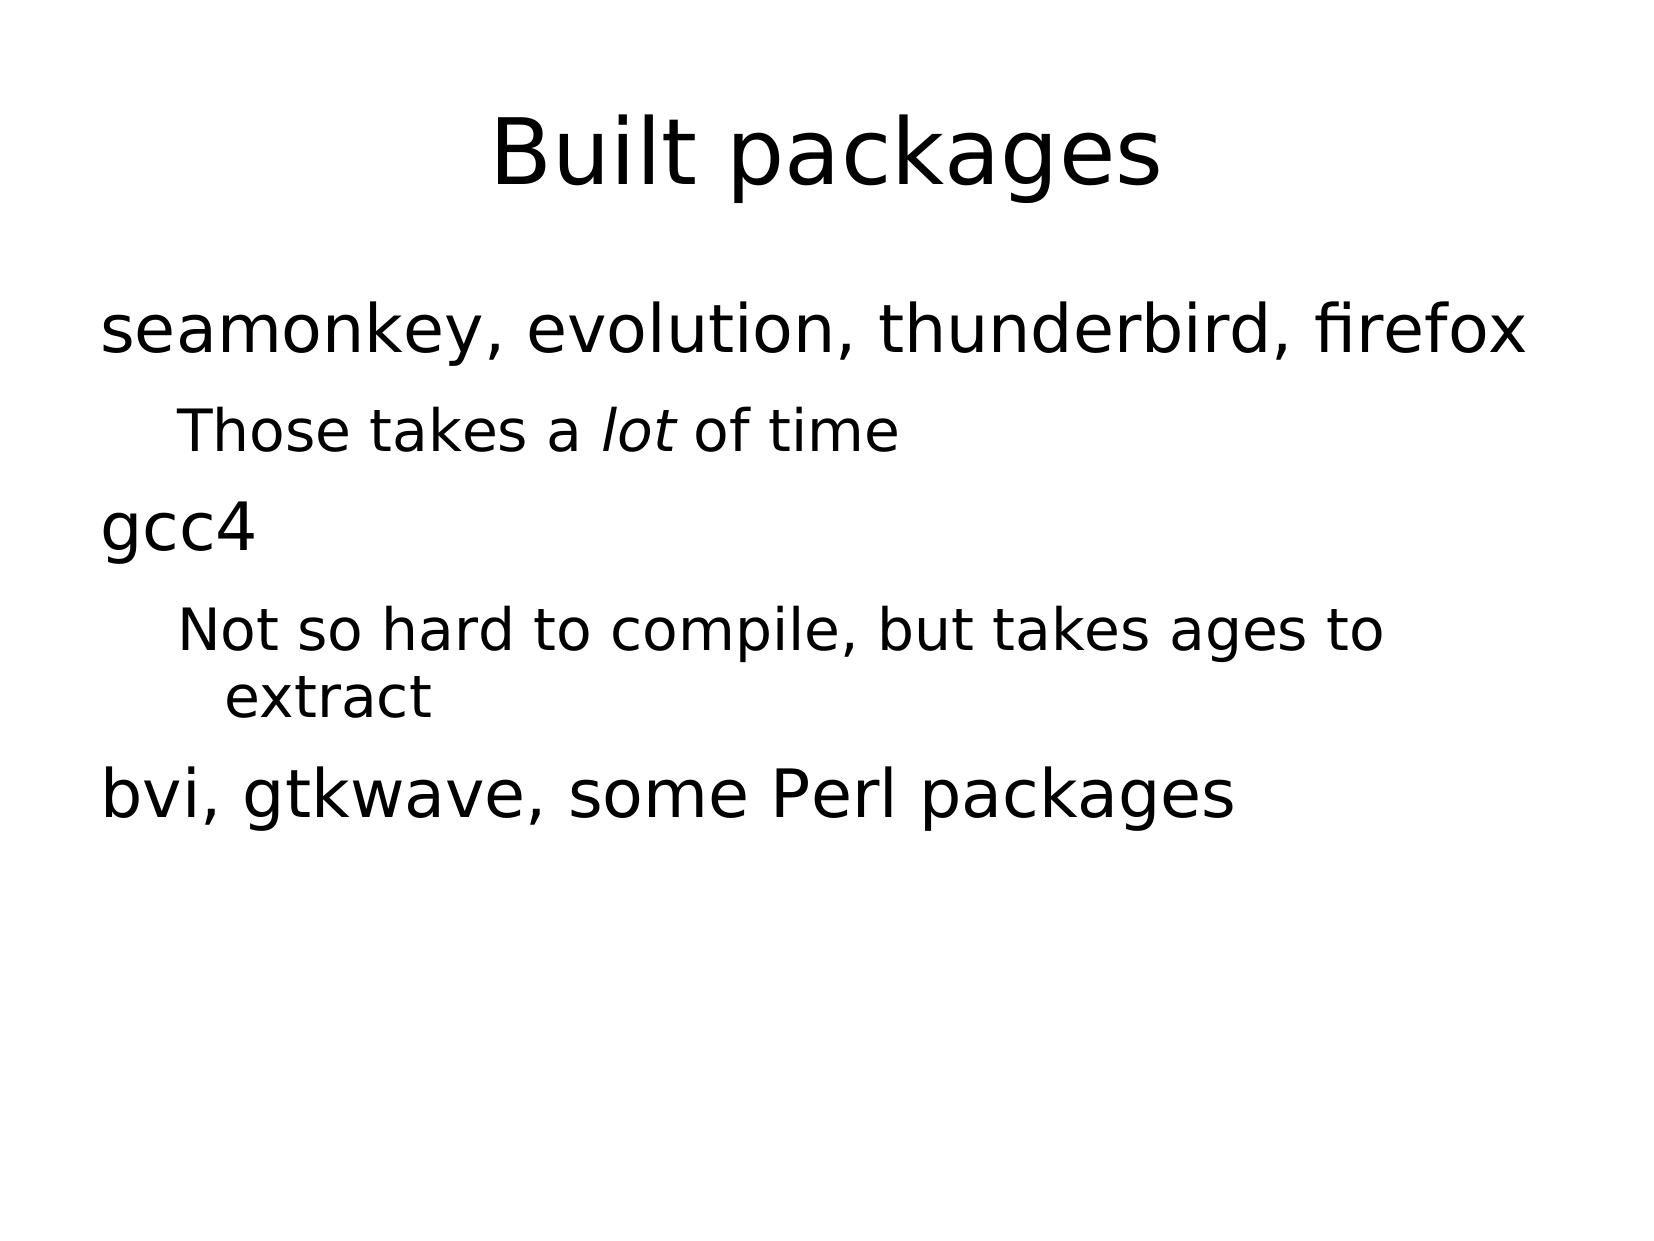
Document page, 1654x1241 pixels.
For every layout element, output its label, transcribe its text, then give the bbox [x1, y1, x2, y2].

list seamonkey, evolution, thunderbird, firefox Those takes a lot of time gcc4 Not so hard to compile, but takes ages to extract bvi, gtkwave, some Perl packages [82, 290, 1571, 1109]
title Built packages [82, 49, 1571, 257]
